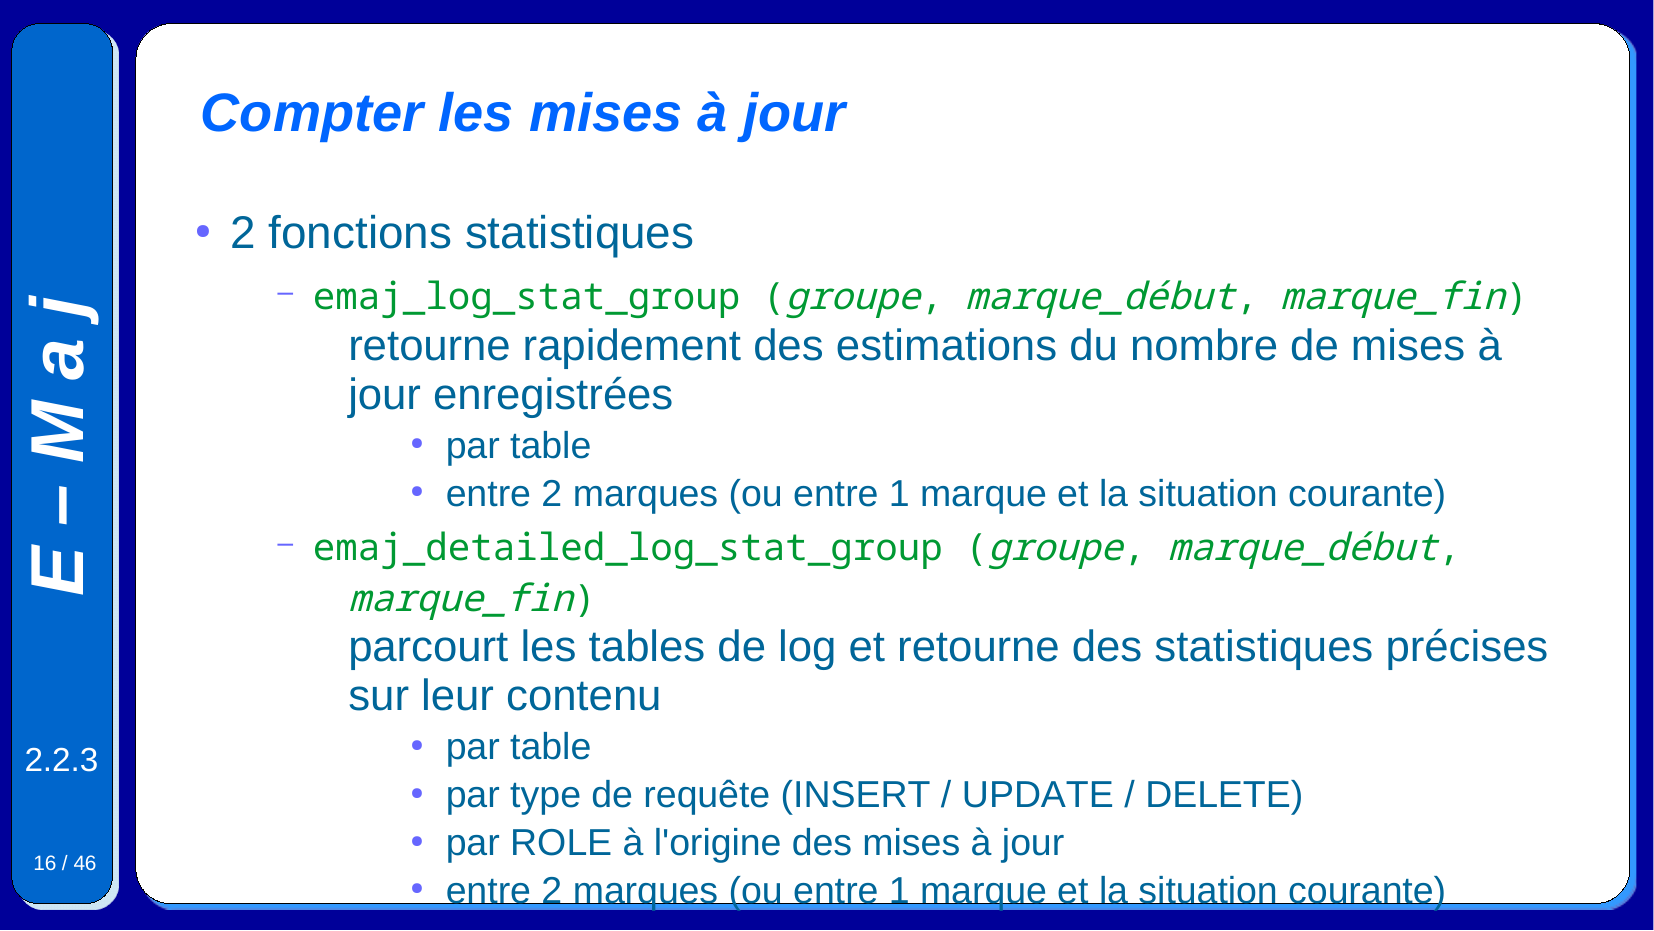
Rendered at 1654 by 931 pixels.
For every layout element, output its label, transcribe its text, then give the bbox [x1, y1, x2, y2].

list 2 fonctions statistiques emaj_log_stat_group (groupe, marque_début, marque_fin) retourne rapidement des estimations du nombre de mises à jour enregistrées par table entre 2 marques (ou entre 1 marque et la situation courante) emaj_detailed_log_stat_group (groupe, marque_début, marque_fin) parcourt les tables de log et retourne des statistiques précises sur leur contenu par table par type de requête (INSERT / UPDATE / DELETE) par ROLE à l'origine des mises à jour entre 2 marques (ou entre 1 marque et la situation courante) [177, 206, 1587, 889]
title Compter les mises à jour [200, 34, 1575, 191]
